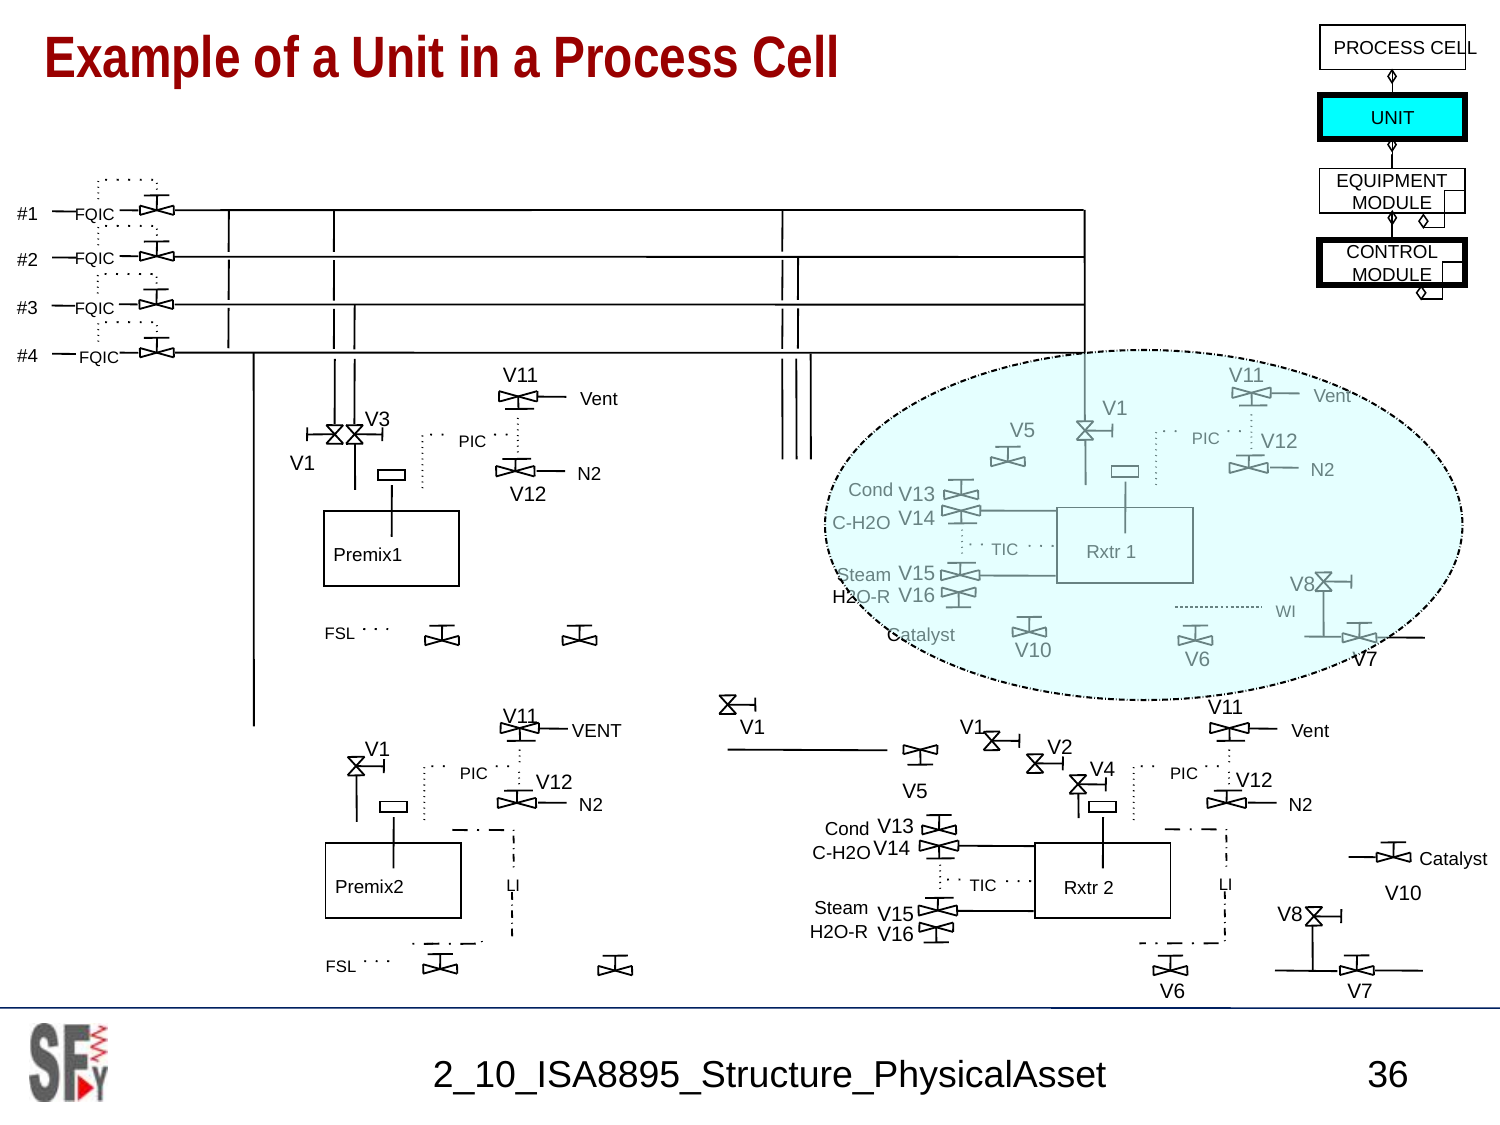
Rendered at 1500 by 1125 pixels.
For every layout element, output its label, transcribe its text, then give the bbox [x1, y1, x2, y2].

text_box V10 [1370, 871, 1437, 912]
text_box V1 [725, 706, 780, 747]
text_box V11 [488, 695, 554, 736]
list [524, 395, 536, 400]
text_box V13 [862, 805, 929, 846]
text_box FQIC [74, 204, 115, 225]
text_box FSL [325, 955, 357, 976]
text_box PIC [1169, 762, 1199, 783]
slide_number <numéro> [1352, 1034, 1490, 1103]
text_box Rxtr 2 [1063, 875, 1115, 898]
text_box TIC [969, 874, 997, 895]
text_box V1 [275, 442, 330, 483]
list [163, 254, 172, 259]
text_box [1206, 734, 1228, 741]
text_box V15 [862, 893, 929, 913]
text_box [1231, 734, 1250, 741]
text_box [939, 898, 959, 905]
text_box V4 [1074, 747, 1130, 789]
list [29, 184, 917, 988]
text_box FQIC [79, 347, 120, 368]
text_box V11 [1214, 353, 1280, 366]
text_box V14 [858, 827, 925, 868]
text_box [493, 459, 514, 466]
list [905, 747, 914, 752]
text_box Vent [1333, 383, 1352, 392]
text_box [825, 350, 1463, 701]
text_box V1 [945, 706, 1000, 747]
picture [29, 1023, 108, 1102]
text_box [497, 736, 519, 741]
text_box FQIC [74, 248, 115, 269]
list [141, 302, 150, 307]
text_box [496, 402, 517, 409]
text_box V1 [350, 728, 405, 769]
text_box Cond [824, 816, 862, 839]
text_box EQUIPMENT MODULE [1445, 191, 1465, 214]
text_box N2 [577, 461, 602, 485]
text_box N2 [578, 792, 603, 816]
text_box H2O-R [832, 584, 861, 607]
text_box [1035, 842, 1171, 919]
text_box [494, 790, 516, 798]
text_box [379, 801, 407, 813]
text_box Premix2 [334, 874, 405, 897]
text_box [941, 851, 960, 858]
text_box V12 [521, 761, 588, 802]
title Example of a Unit in a Process Cell [29, 12, 1471, 138]
text_box V3 [350, 397, 405, 439]
text_box VENT [571, 718, 622, 742]
text_box PROCESS CELL [1320, 24, 1466, 70]
text_box Steam [814, 895, 862, 919]
text_box N2 [1288, 792, 1313, 816]
text_box V7 [1332, 970, 1388, 1011]
text_box [378, 469, 406, 481]
text_box [929, 899, 937, 905]
text_box #4 [17, 343, 39, 367]
text_box V8 [1262, 893, 1318, 934]
text_box C-H2O [812, 840, 858, 864]
text_box [1089, 801, 1117, 813]
text_box V5 [887, 770, 943, 811]
list [141, 208, 150, 213]
text_box V16 [862, 913, 929, 954]
text_box LI [1218, 873, 1233, 894]
text_box #1 [17, 201, 39, 225]
text_box CONTROL MODULE [1319, 240, 1465, 285]
list [141, 254, 150, 259]
text_box V6 [1145, 970, 1201, 1011]
text_box FSL [324, 623, 356, 644]
list [162, 302, 172, 307]
list [163, 350, 172, 355]
list [505, 398, 517, 402]
text_box EQUIPMENT MODULE [1319, 168, 1465, 214]
list [141, 350, 150, 355]
text_box Premix1 [333, 542, 403, 566]
text_box Catalyst [886, 629, 909, 645]
text_box [521, 736, 541, 741]
text_box [520, 402, 539, 409]
text_box [1204, 790, 1221, 798]
list [163, 208, 172, 213]
text_box #3 [16, 295, 38, 319]
text_box PIC [460, 762, 489, 783]
text_box Vent [580, 387, 619, 410]
text_box [325, 842, 461, 919]
text_box [517, 459, 536, 466]
text_box Catalyst [1419, 847, 1488, 870]
text_box V12 [495, 472, 562, 514]
text_box Vent [1291, 718, 1330, 742]
text_box V7 [1337, 637, 1393, 679]
text_box FQIC [74, 297, 115, 318]
text_box V12 [1221, 759, 1288, 800]
list [500, 395, 512, 400]
text_box PIC [458, 430, 487, 452]
text_box #2 [17, 247, 39, 271]
footer 2_10_ISA8895_Structure_PhysicalAsset [417, 1034, 1352, 1103]
text_box [925, 851, 938, 858]
text_box LI [506, 874, 521, 895]
text_box UNIT [1320, 94, 1466, 140]
text_box V11 [1193, 689, 1258, 727]
text_box H2O-R [809, 919, 862, 943]
text_box V11 [488, 353, 554, 395]
text_box [323, 511, 460, 587]
text_box V2 [1032, 726, 1088, 767]
text_box V7 [1356, 653, 1363, 663]
